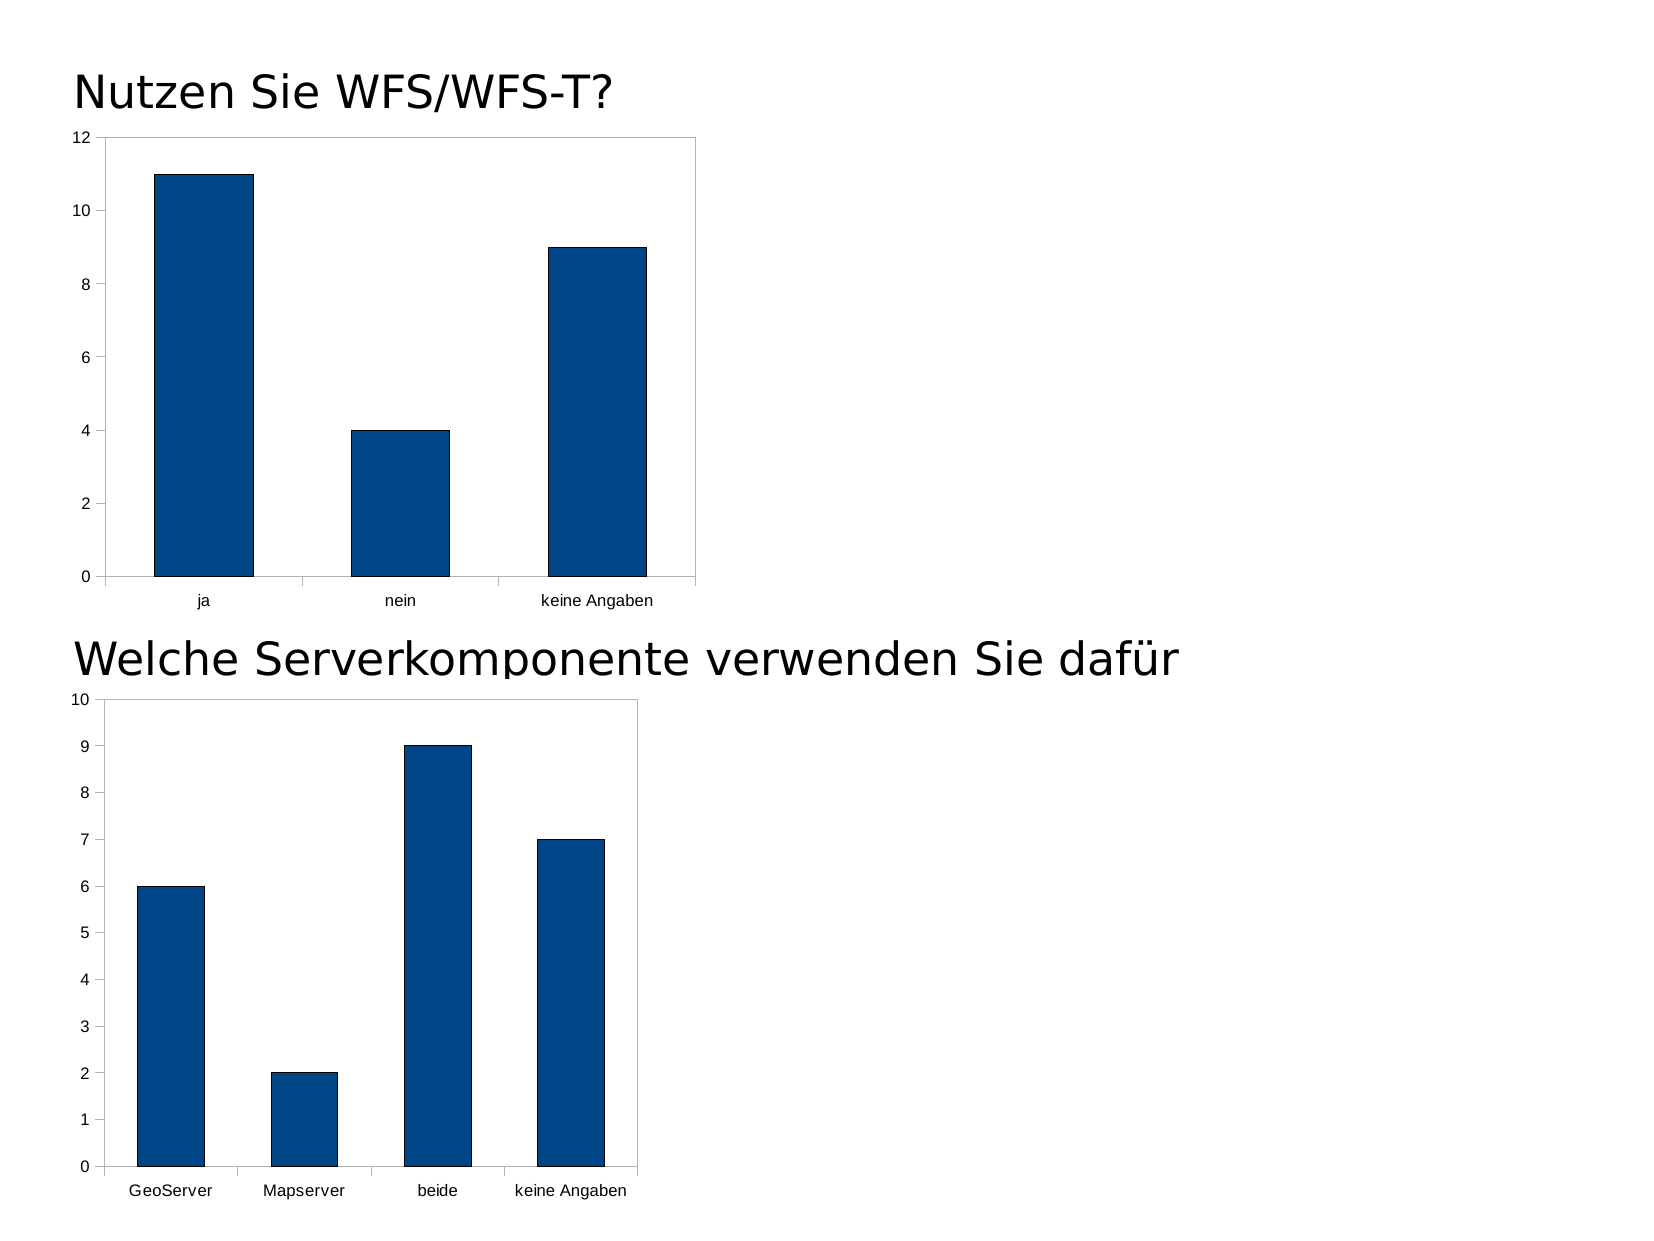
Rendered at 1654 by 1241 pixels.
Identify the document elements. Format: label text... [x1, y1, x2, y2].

chart [59, 679, 650, 1211]
text_box Nutzen Sie WFS/WFS-T? [59, 59, 975, 128]
chart [59, 118, 709, 621]
text_box Welche Serverkomponente verwenden Sie dafür [59, 625, 1241, 694]
